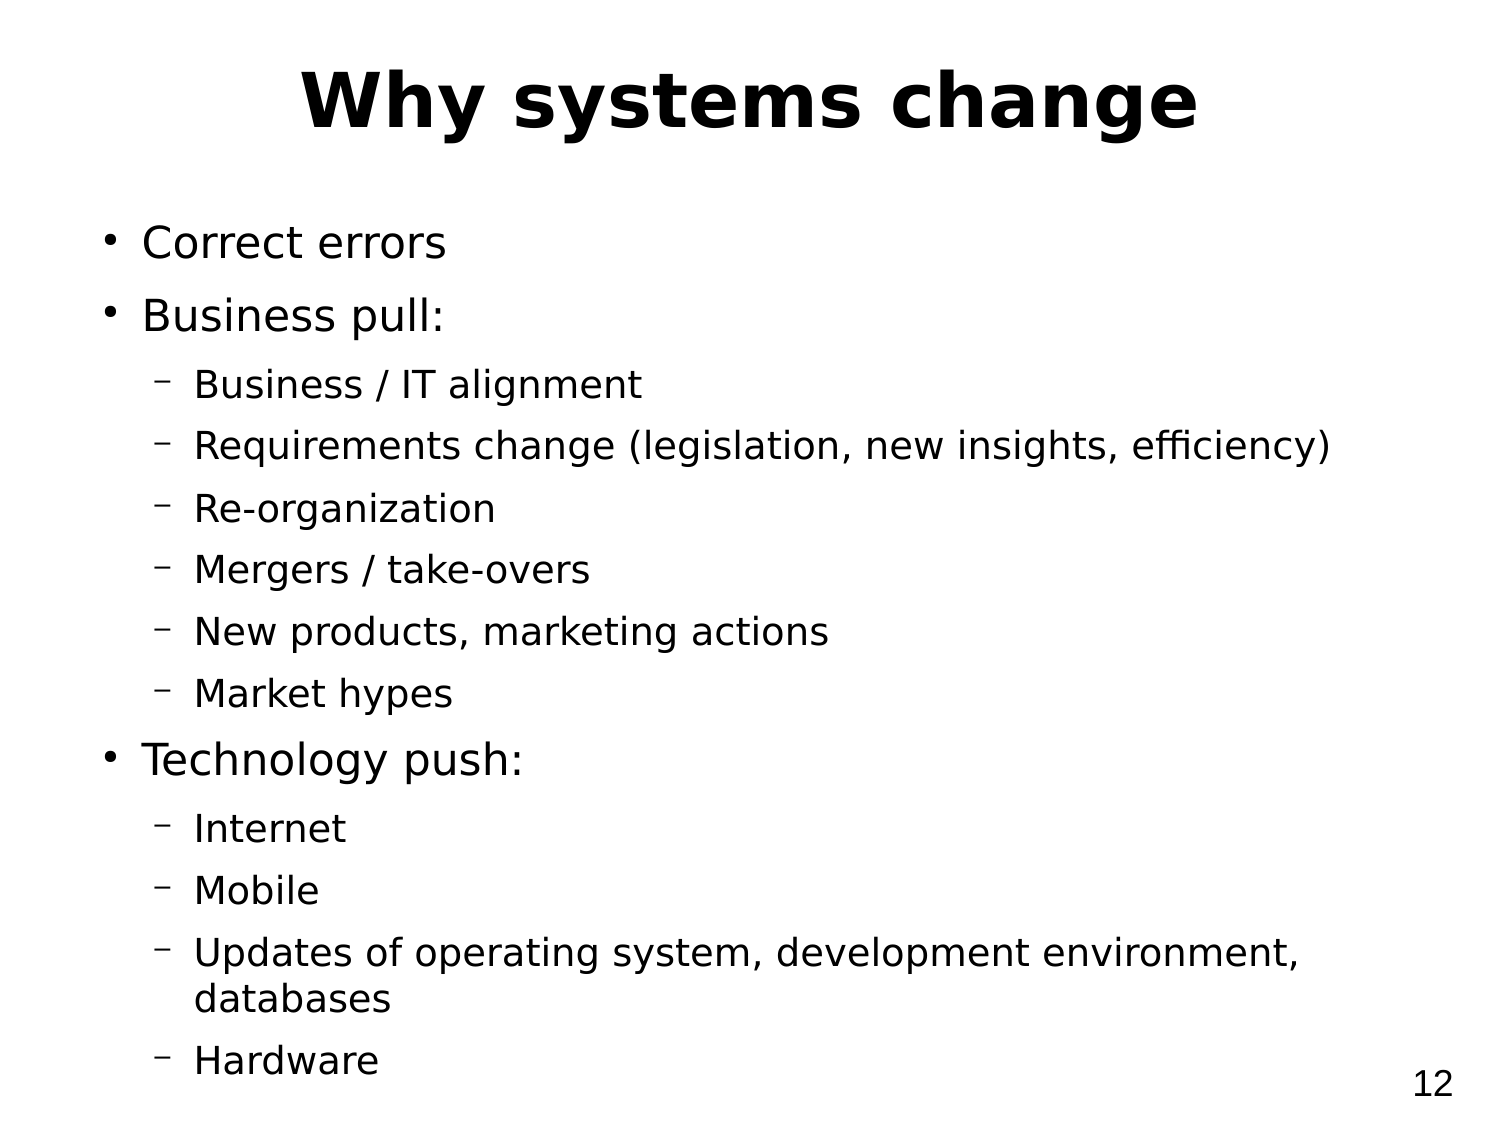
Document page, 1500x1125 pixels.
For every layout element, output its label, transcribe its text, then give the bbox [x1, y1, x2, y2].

title Why systems change [75, 44, 1425, 177]
list Correct errors Business pull: Business / IT alignment Requirements change (legislation, new insights, efficiency) Re-organization Mergers / take-overs New products, marketing actions Market hypes Technology push: Internet Mobile Updates of operating system, development environment, databases Hardware [75, 206, 1425, 1093]
